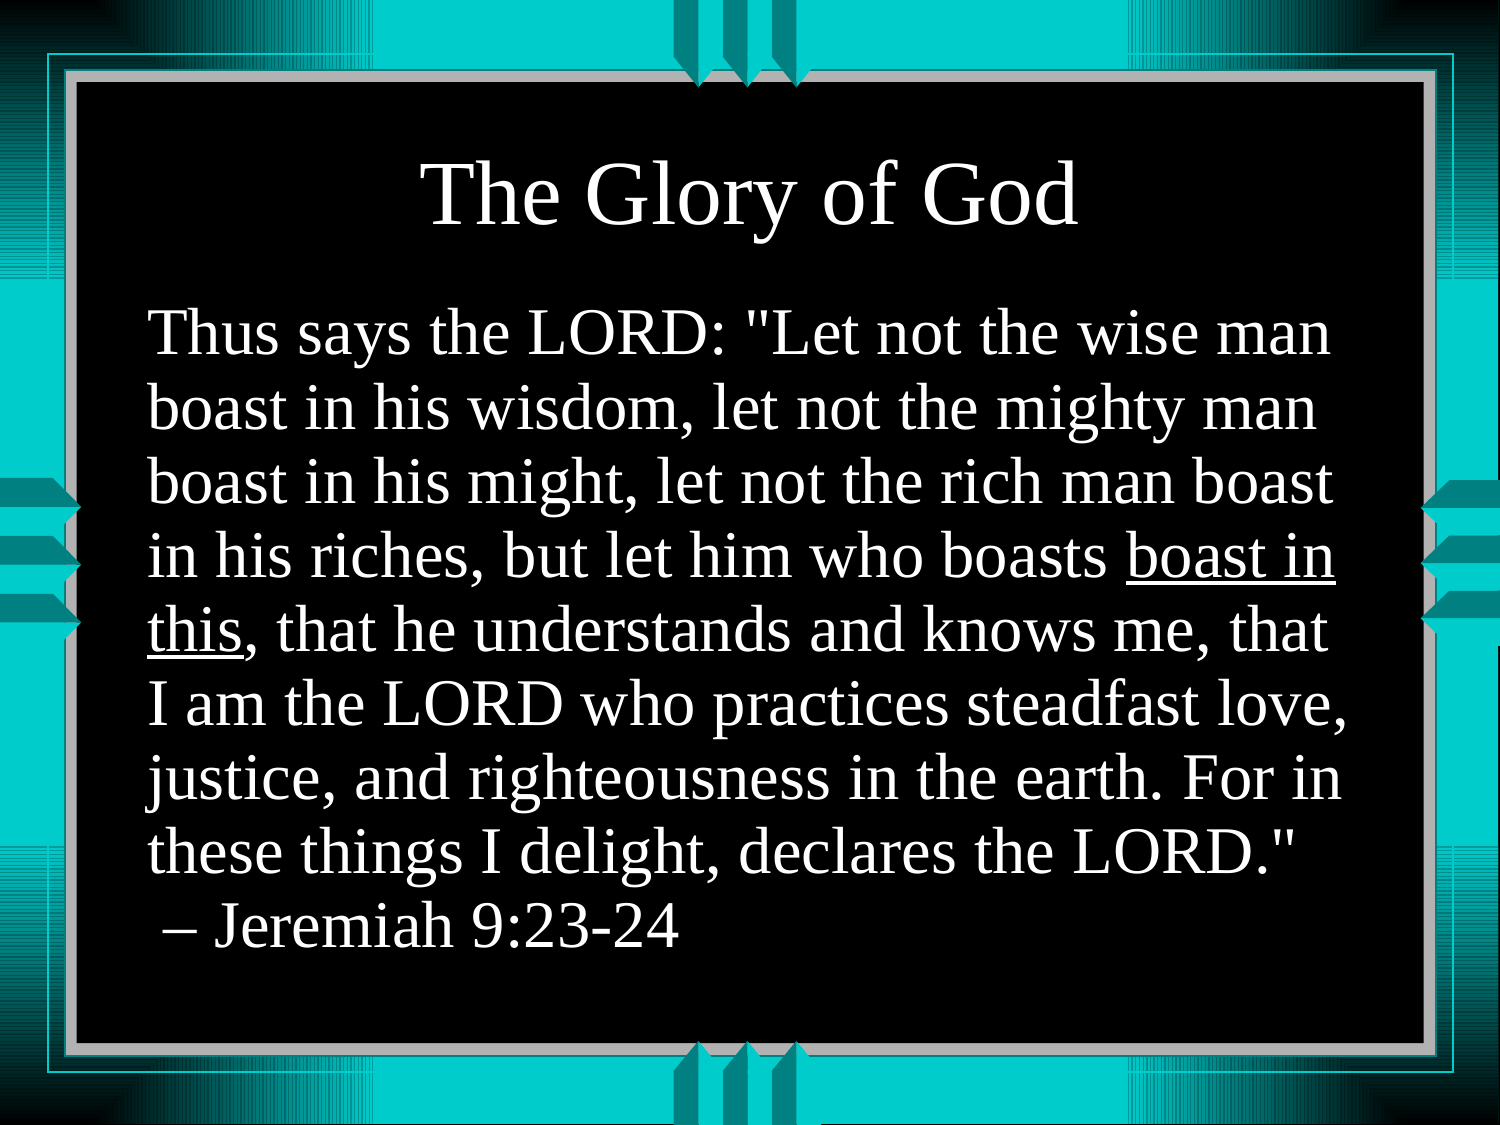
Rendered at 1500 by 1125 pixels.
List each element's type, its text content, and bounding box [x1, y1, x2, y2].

title The Glory of God [112, 99, 1388, 288]
text_box Thus says the LORD: "Let not the wise man boast in his wisdom, let not the mighty man boast in his might, let not the rich man boast in his riches, but let him who boasts boast in this, that he understands and knows me, that I am the LORD who practices steadfast love, justice, and righteousness in the earth. For in these things I delight, declares the LORD." – Jeremiah 9:23-24 [132, 288, 1370, 970]
